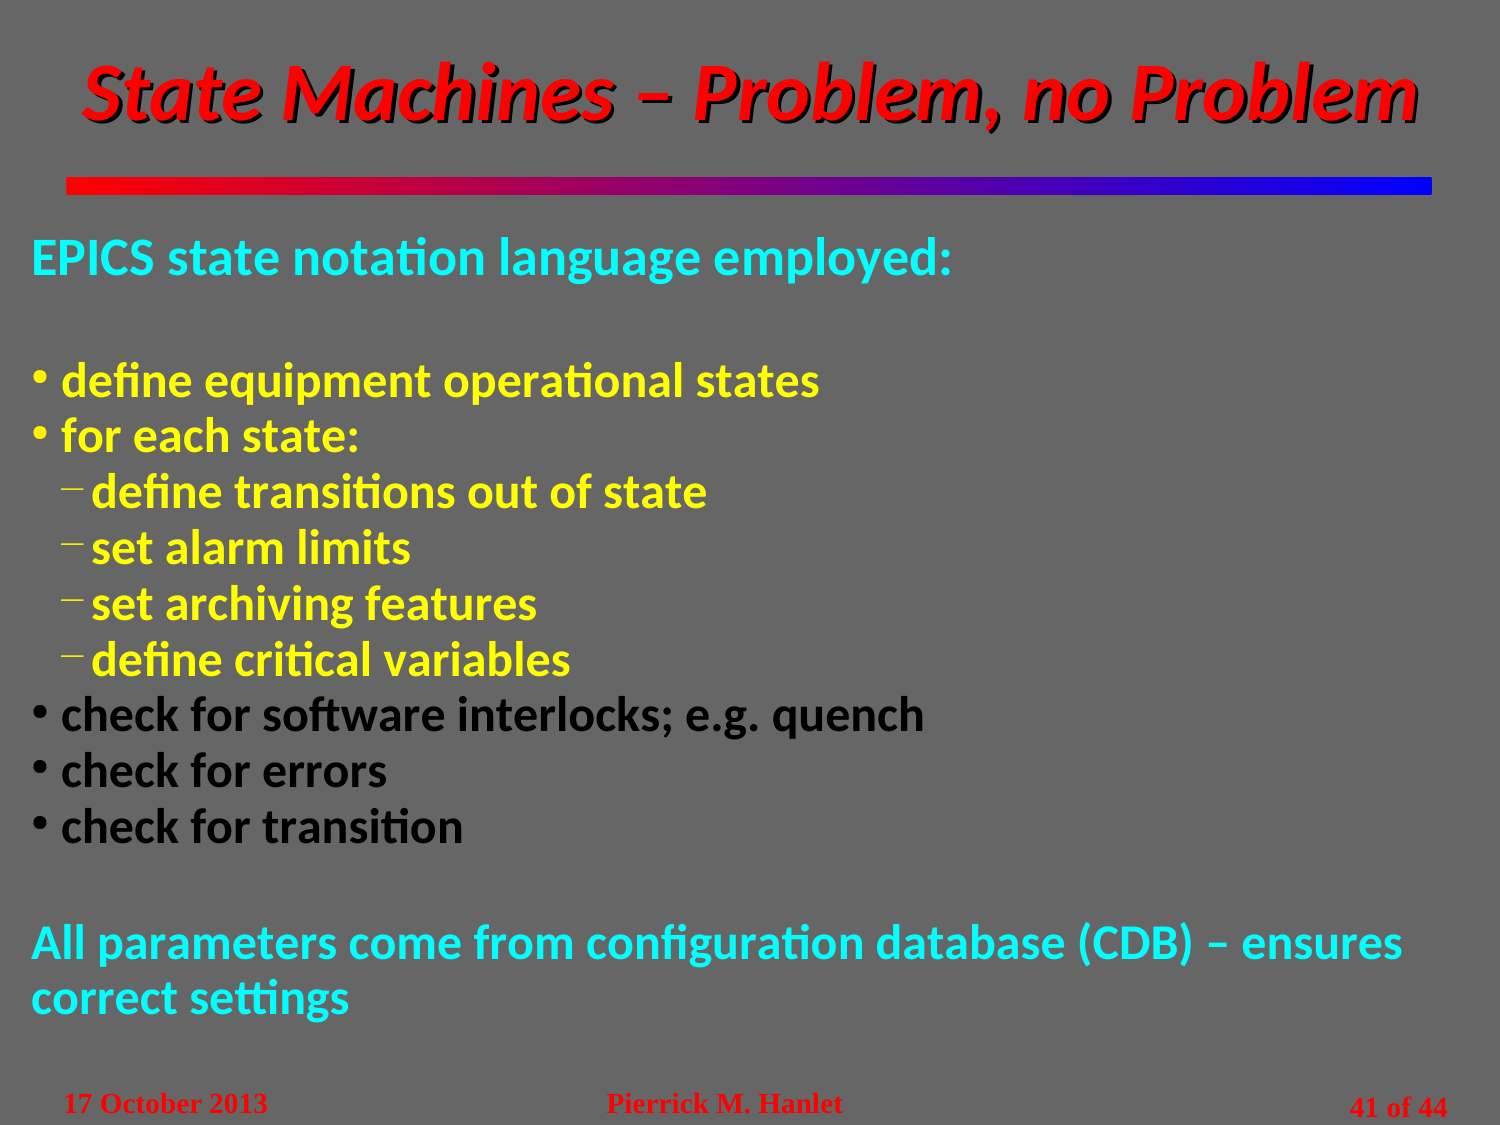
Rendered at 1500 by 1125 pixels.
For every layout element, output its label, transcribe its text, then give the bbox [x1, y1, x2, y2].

title State Machines – Problem, no Problem [16, 0, 1487, 180]
text_box EPICS state notation language employed: define equipment operational states for each state: define transitions out of state set alarm limits set archiving features define critical variables check for software interlocks; e.g. quench check for errors check for transition All parameters come from configuration database (CDB) – ensures correct settings [16, 219, 1500, 1083]
